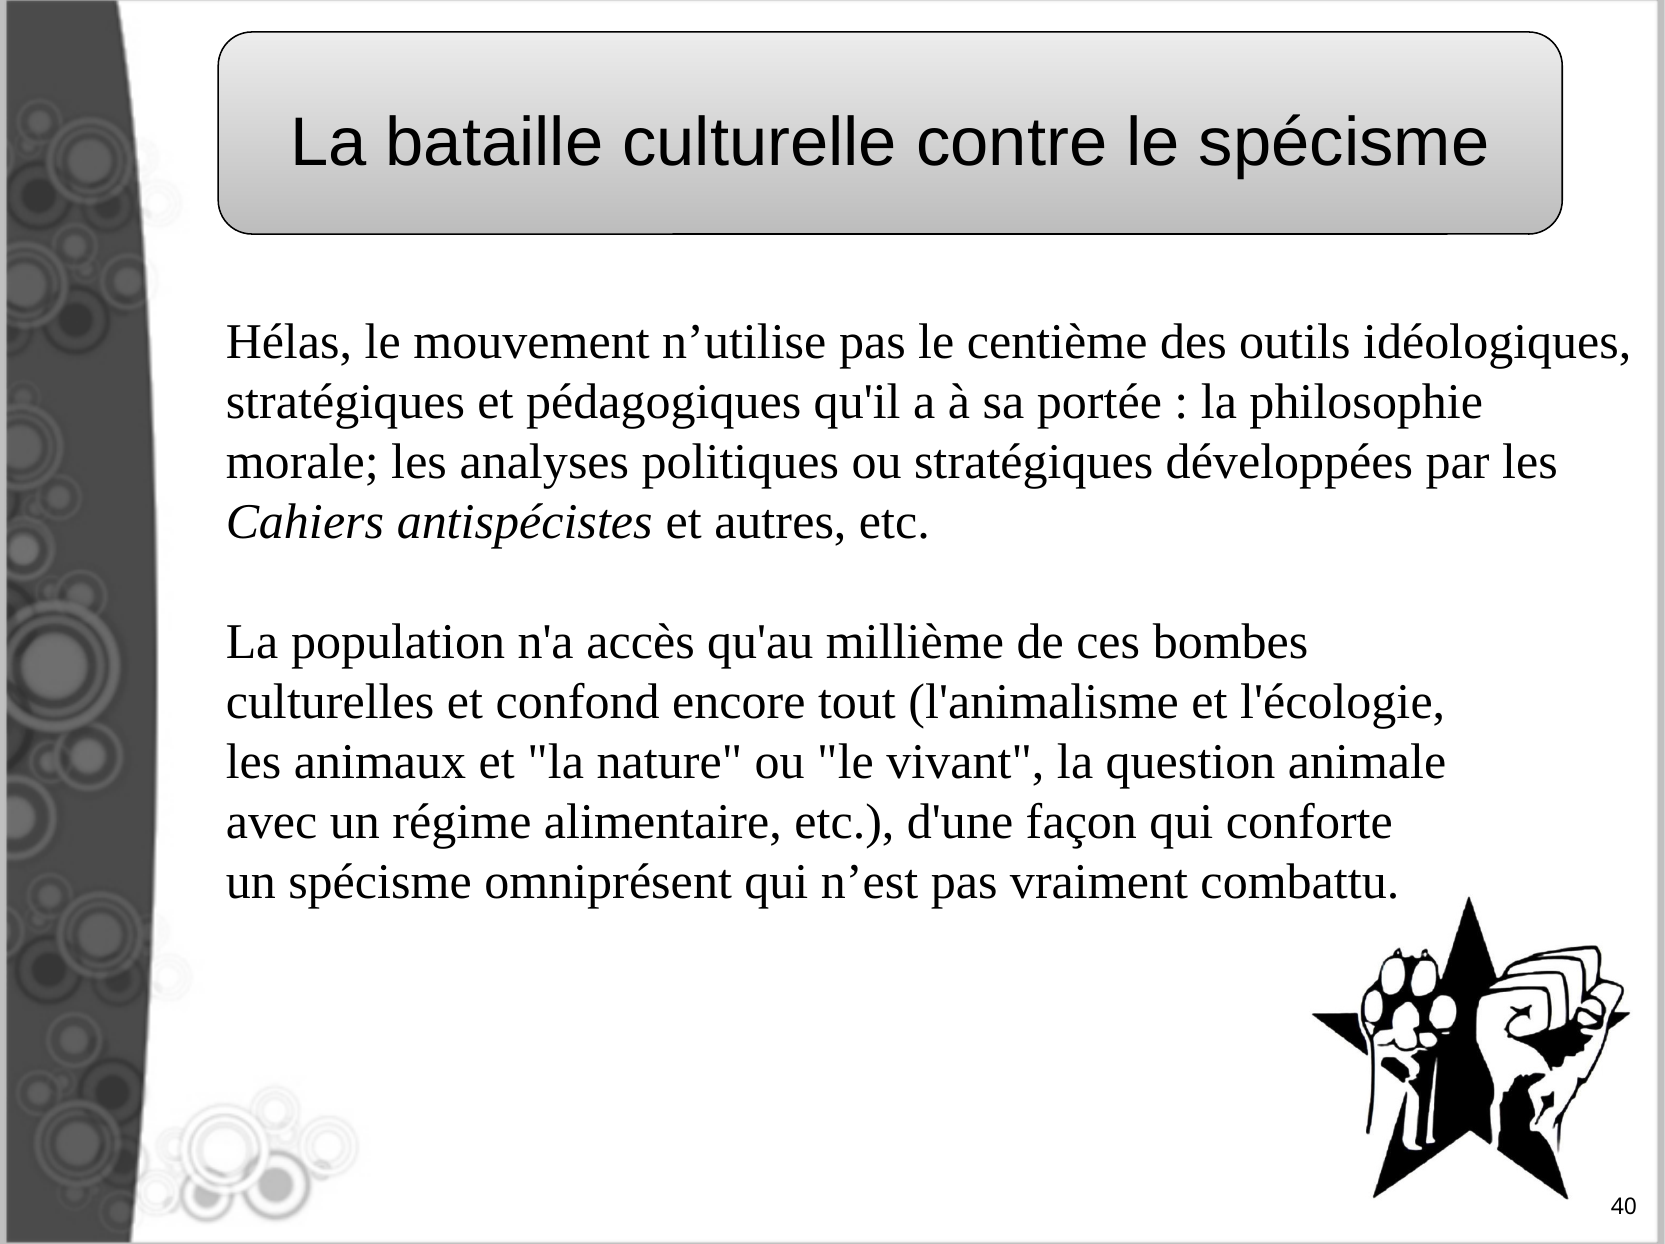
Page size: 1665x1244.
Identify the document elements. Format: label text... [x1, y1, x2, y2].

picture [3, 0, 1662, 1244]
text_box La bataille culturelle contre le spécisme [228, 88, 1553, 187]
text_box [218, 31, 1563, 235]
slide_number <numéro> [1596, 1183, 1665, 1225]
text_box Hélas, le mouvement n’utilise pas le centième des outils idéologiques, stratégiques et pédagogiques qu'il a à sa portée : la philosophie morale; les analyses politiques ou stratégiques développées par les Cahiers antispécistes et autres, etc. La population n'a accès qu'au millième de ces bombes culturelles et confond encore tout (l'animalisme et l'écologie, les animaux et "la nature" ou "le vivant", la question animale avec un régime alimentaire, etc.), d'une façon qui conforte un spécisme omniprésent qui n’est pas vraiment combattu. [218, 301, 1655, 917]
